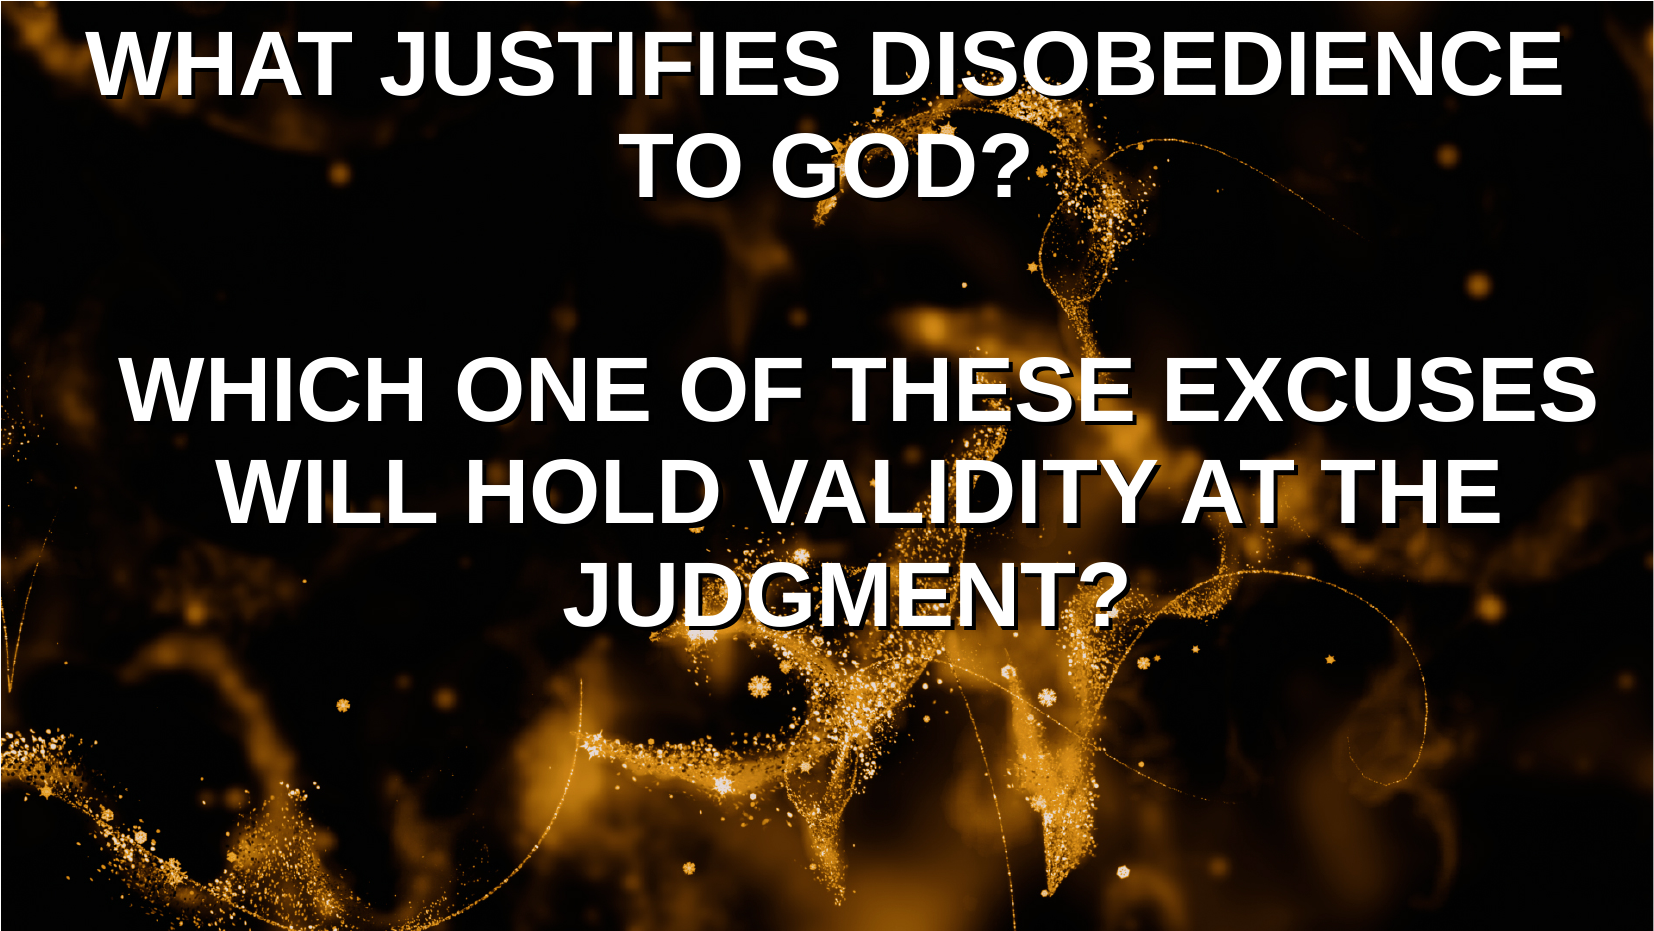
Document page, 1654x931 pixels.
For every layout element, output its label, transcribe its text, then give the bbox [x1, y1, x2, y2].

title WHAT JUSTIFIES DISOBEDIENCE TO GOD? [82, 12, 1571, 218]
picture [1, 1, 1654, 931]
list WHICH ONE OF THESE EXCUSES WILL HOLD VALIDITY AT THE JUDGMENT? [15, 225, 1636, 916]
